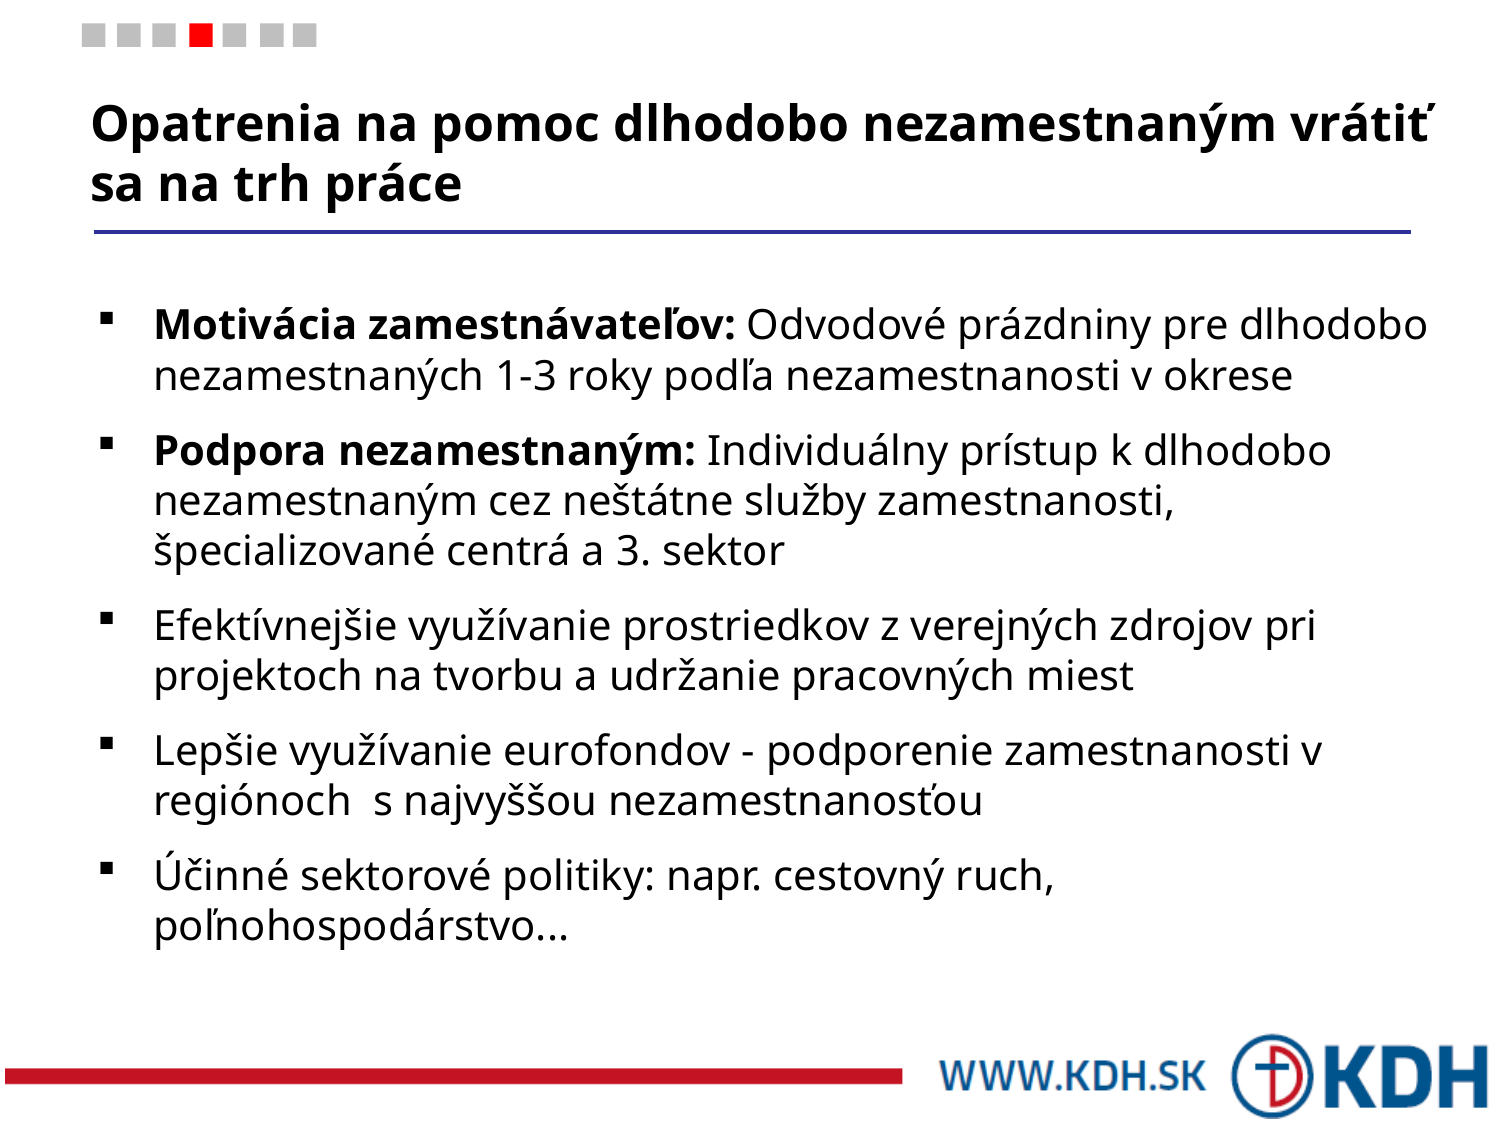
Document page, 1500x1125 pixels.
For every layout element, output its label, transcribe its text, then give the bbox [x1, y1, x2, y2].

text_box [292, 23, 317, 47]
list Motivácia zamestnávateľov: Odvodové prázdniny pre dlhodobo nezamestnaných 1-3 roky podľa nezamestnanosti v okrese Podpora nezamestnaným: Individuálny prístup k dlhodobo nezamestnaným cez neštátne služby zamestnanosti, špecializované centrá a 3. sektor Efektívnejšie využívanie prostriedkov z verejných zdrojov pri projektoch na tvorbu a udržanie pracovných miest Lepšie využívanie eurofondov - podporenie zamestnanosti v regiónoch s najvyššou nezamestnanosťou Účinné sektorové politiky: napr. cestovný ruch, poľnohospodárstvo... [82, 290, 1477, 1023]
picture [5, 1023, 1500, 1119]
text_box [152, 23, 176, 47]
text_box [189, 23, 213, 47]
text_box [222, 23, 247, 47]
title Opatrenia na pomoc dlhodobo nezamestnaným vrátiť sa na trh práce [75, 70, 1454, 233]
text_box [260, 23, 284, 47]
text_box [81, 23, 106, 47]
text_box [117, 23, 141, 47]
